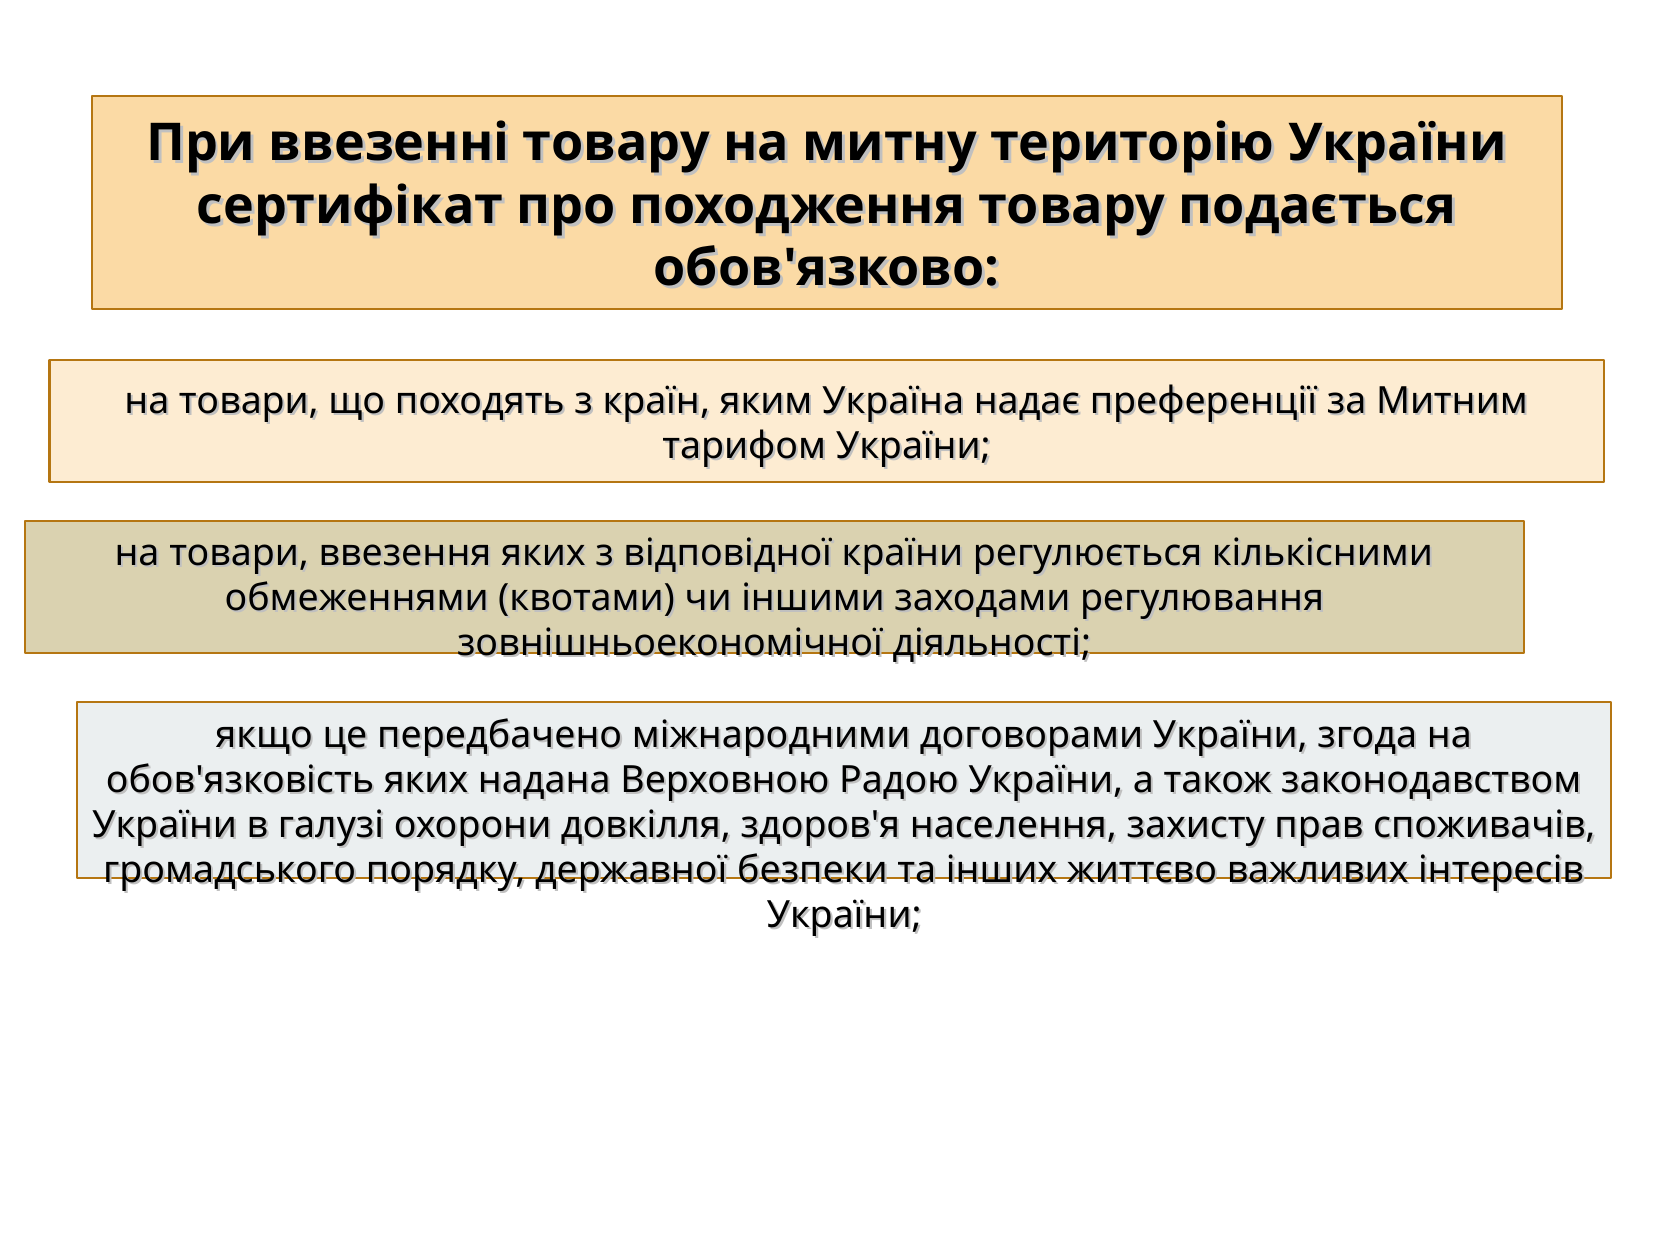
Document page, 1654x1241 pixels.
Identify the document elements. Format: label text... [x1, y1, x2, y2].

text_box на товари, ввезення яких з відповідної країни регулюється кількісними обмеженнями (квотами) чи іншими заходами регулю­вання зовнішньоекономічної діяльності; [25, 521, 1524, 653]
text_box При ввезенні товару на митну територію України сертифікат про походження товару подається обов'язково: [92, 96, 1562, 309]
text_box якщо це передбачено міжнародними договорами України, згода на обов'язковість яких надана Верховною Радою України, а також законодавством України в галузі охорони довкілля, здоров'я насе­лення, захисту прав споживачів, громадського порядку, державної безпеки та інших життєво важливих інтересів України; [77, 702, 1611, 878]
text_box на товари, що походять з країн, яким Україна надає преференції за Митним тарифом України; [49, 360, 1604, 482]
